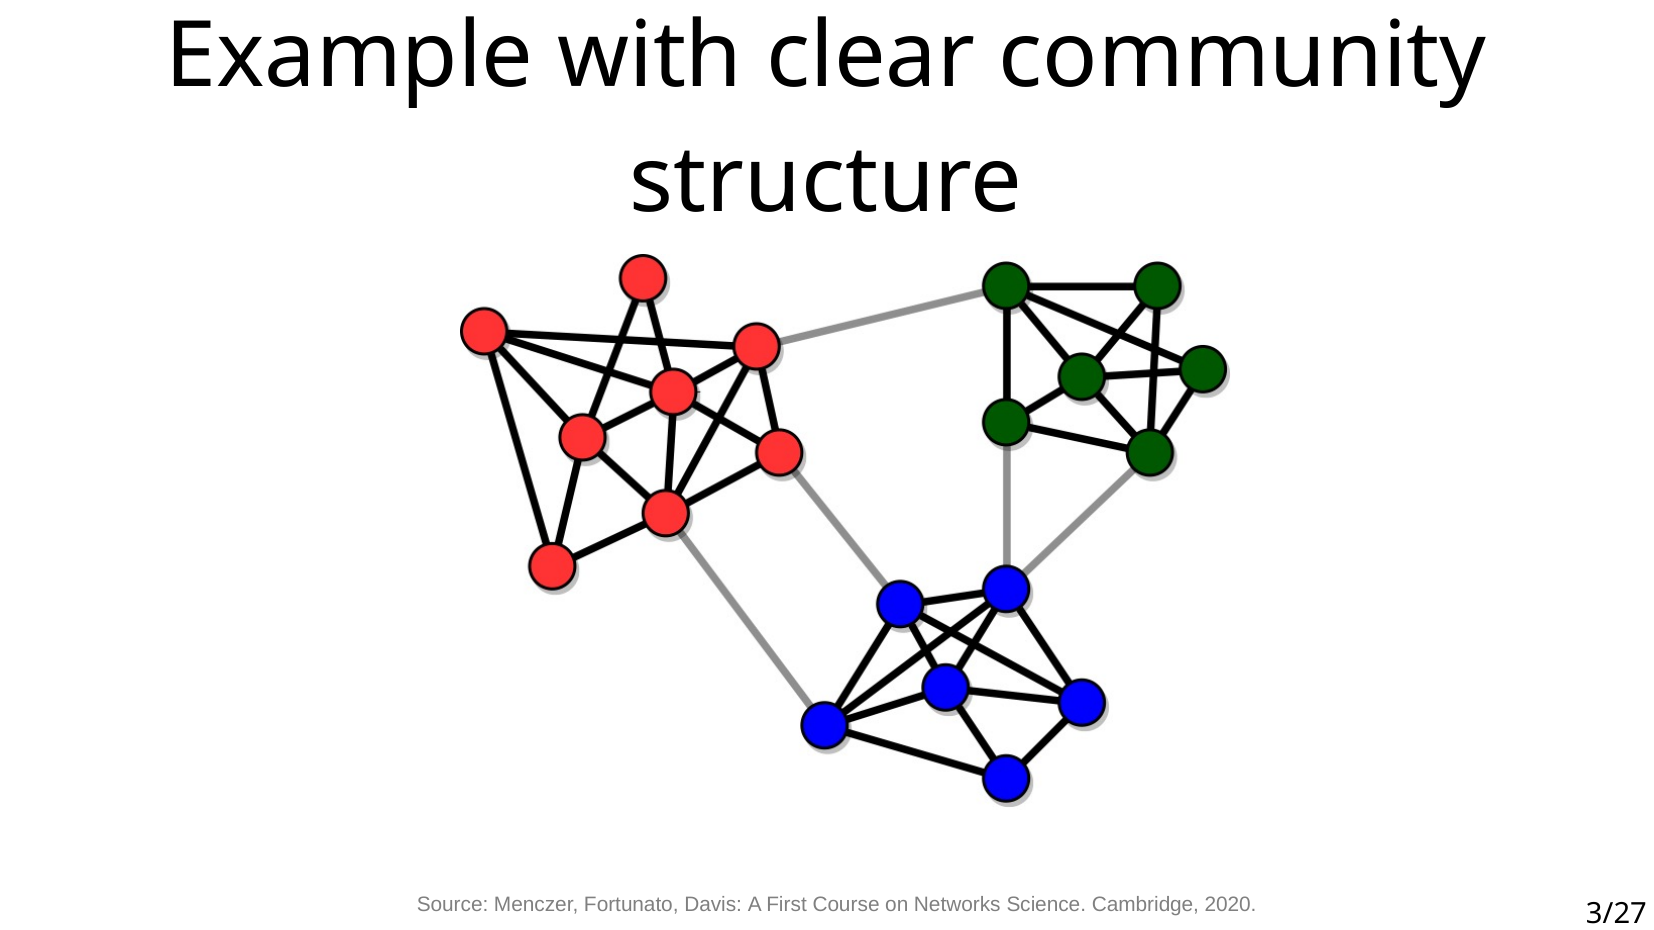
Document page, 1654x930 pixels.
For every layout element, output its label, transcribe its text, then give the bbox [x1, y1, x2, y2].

picture [460, 254, 1231, 811]
title Example with clear community structure [82, 1, 1571, 225]
text_box Source: Menczer, Fortunato, Davis: A First Course on Networks Science. Cambridge, 2020. [304, 885, 1370, 930]
